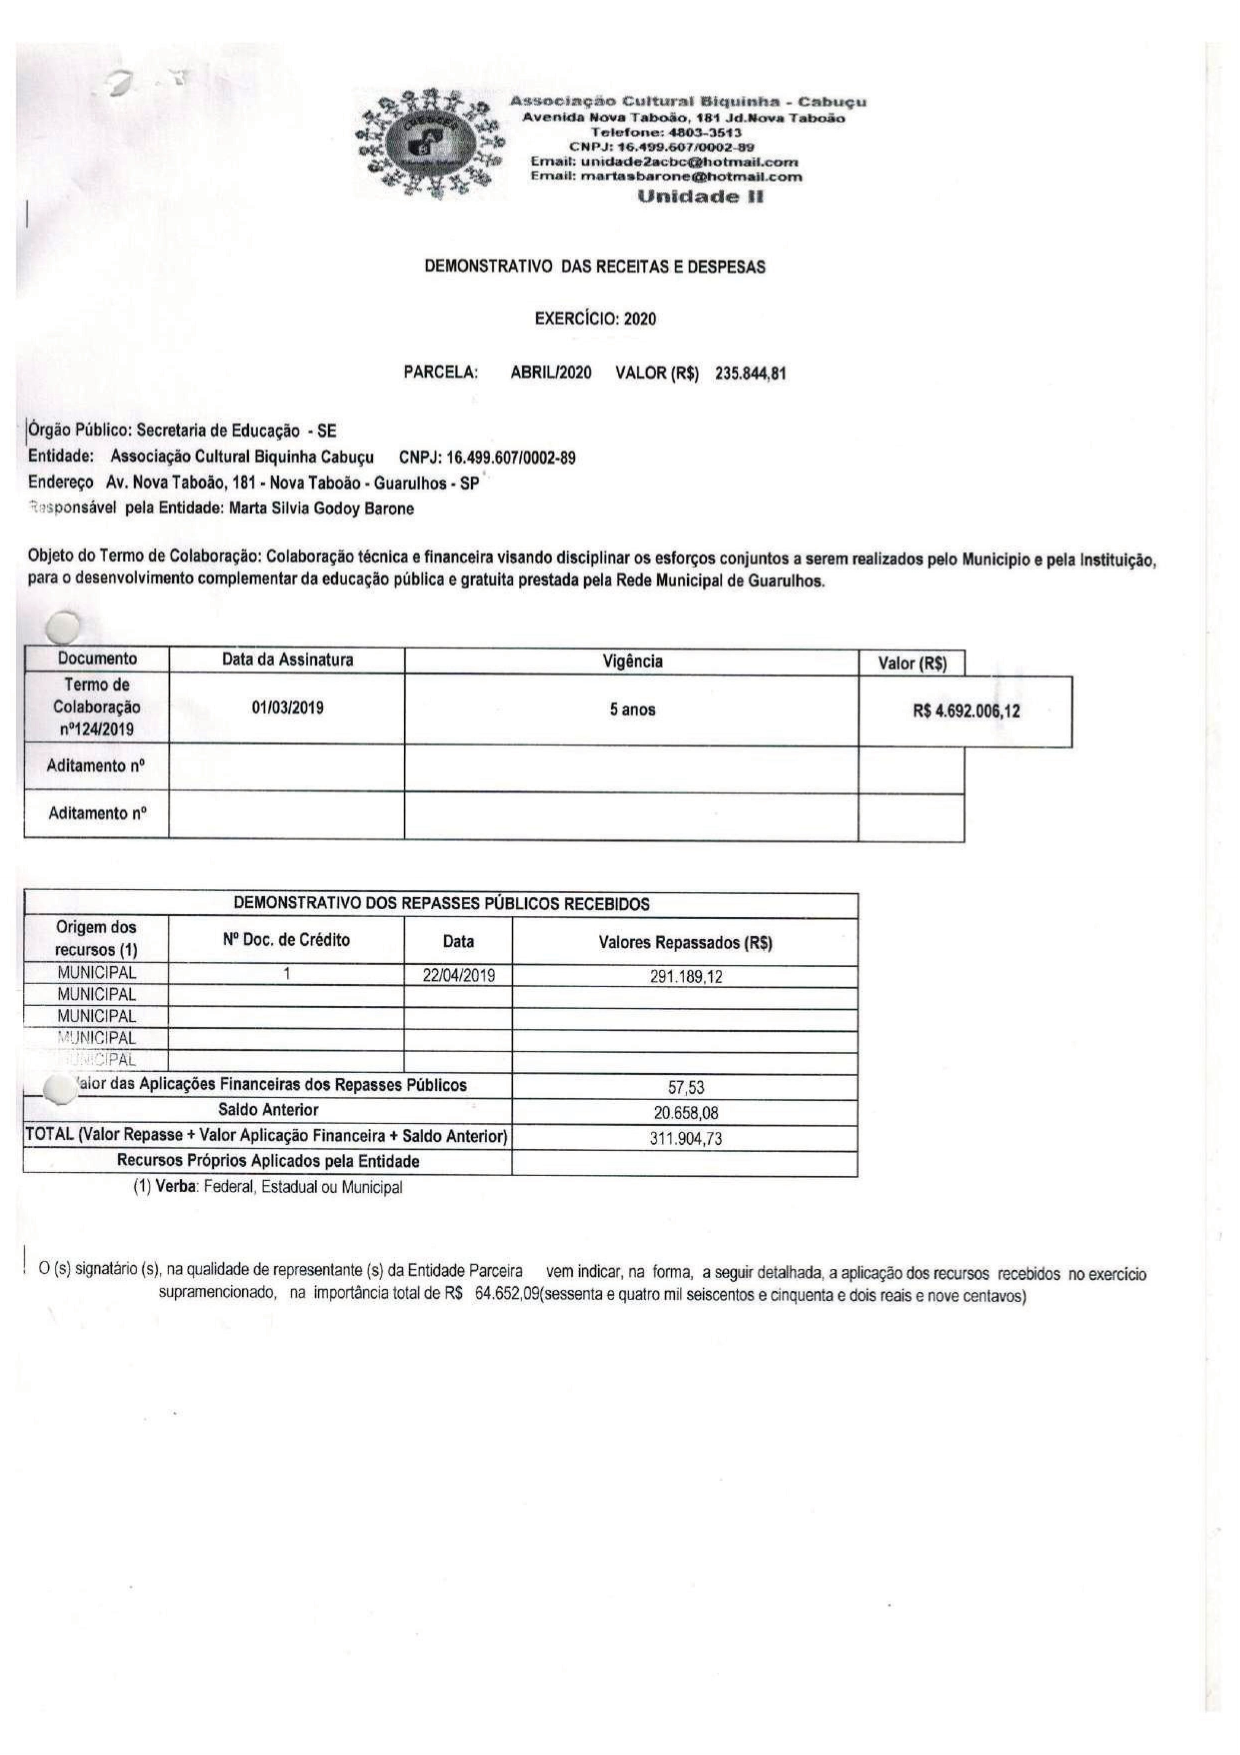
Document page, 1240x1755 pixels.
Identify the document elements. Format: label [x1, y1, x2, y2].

text_box [0, 2, 1238, 1754]
